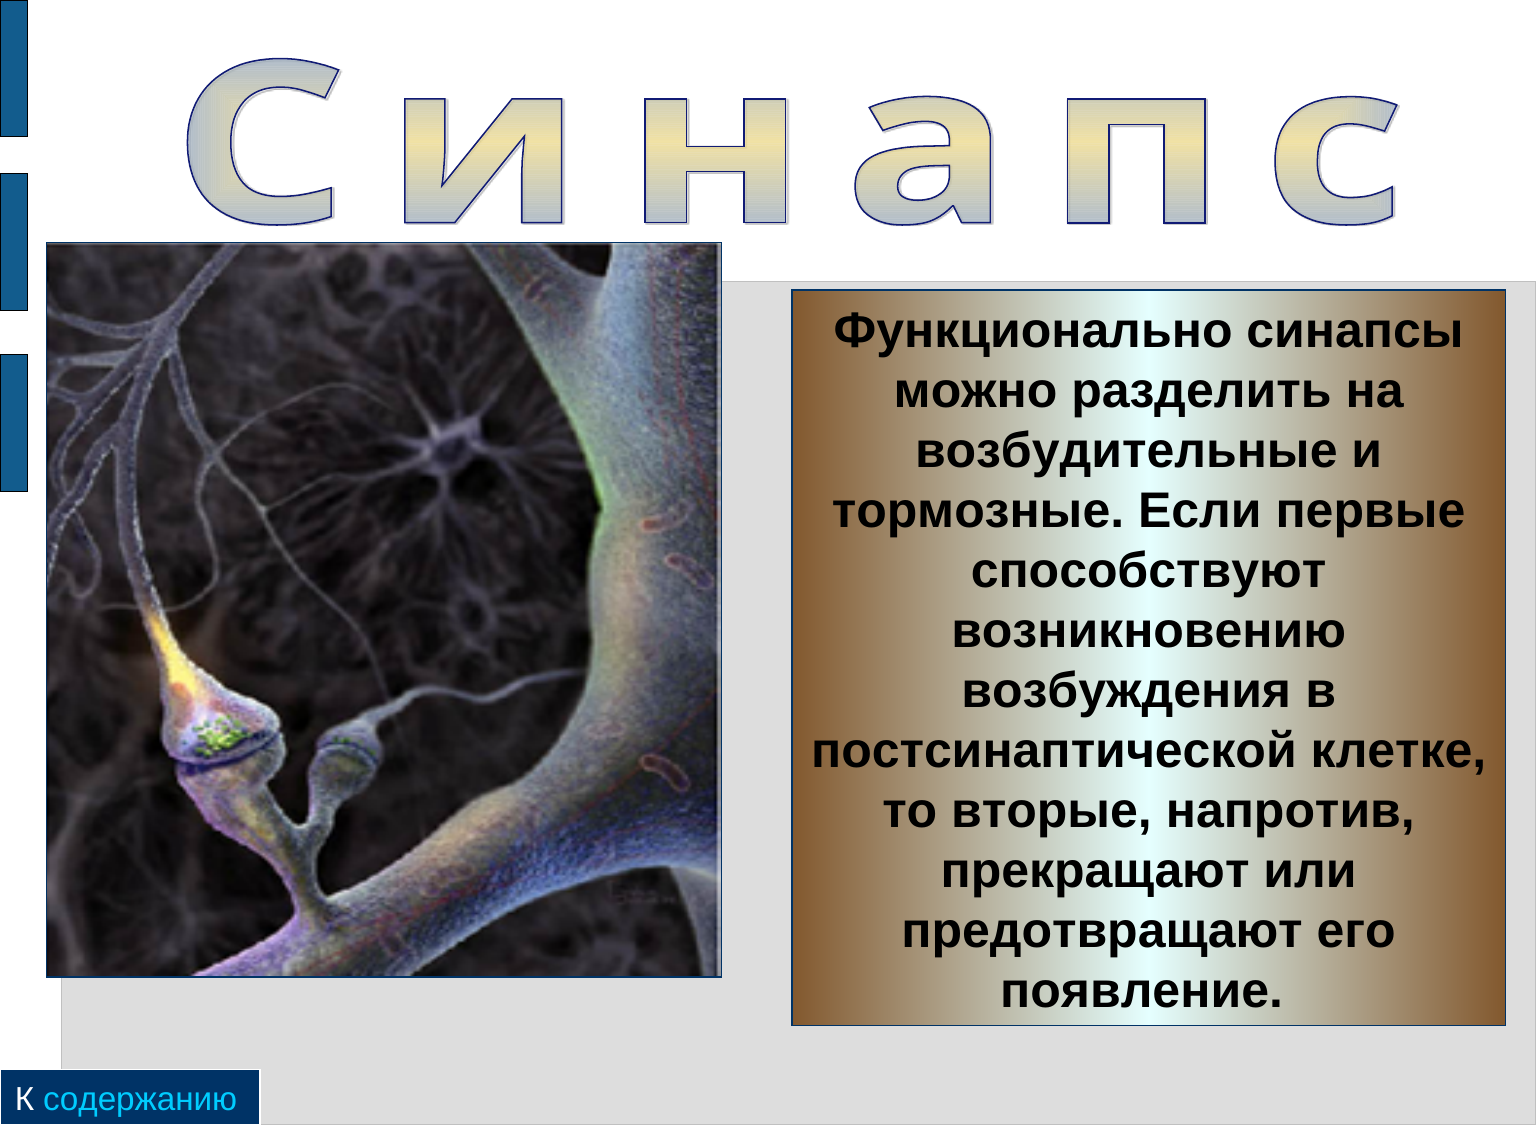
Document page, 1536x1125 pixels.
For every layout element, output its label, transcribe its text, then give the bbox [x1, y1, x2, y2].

text_box Синапс [187, 58, 339, 225]
text_box Функционально синапсы можно разделить на возбудительные и тормозные. Если первые способствуют возникновению возбуждения в постсинаптической клетке, то вторые, напротив, прекращают или предотвращают его появление. [792, 290, 1506, 1026]
text_box Синапс [644, 98, 786, 223]
text_box Синапс [404, 98, 562, 223]
text_box К содержанию [0, 1069, 260, 1125]
text_box Синапс [1275, 96, 1397, 225]
text_box Синапс [855, 96, 991, 225]
text_box Синапс [1067, 98, 1206, 223]
picture [47, 243, 721, 977]
